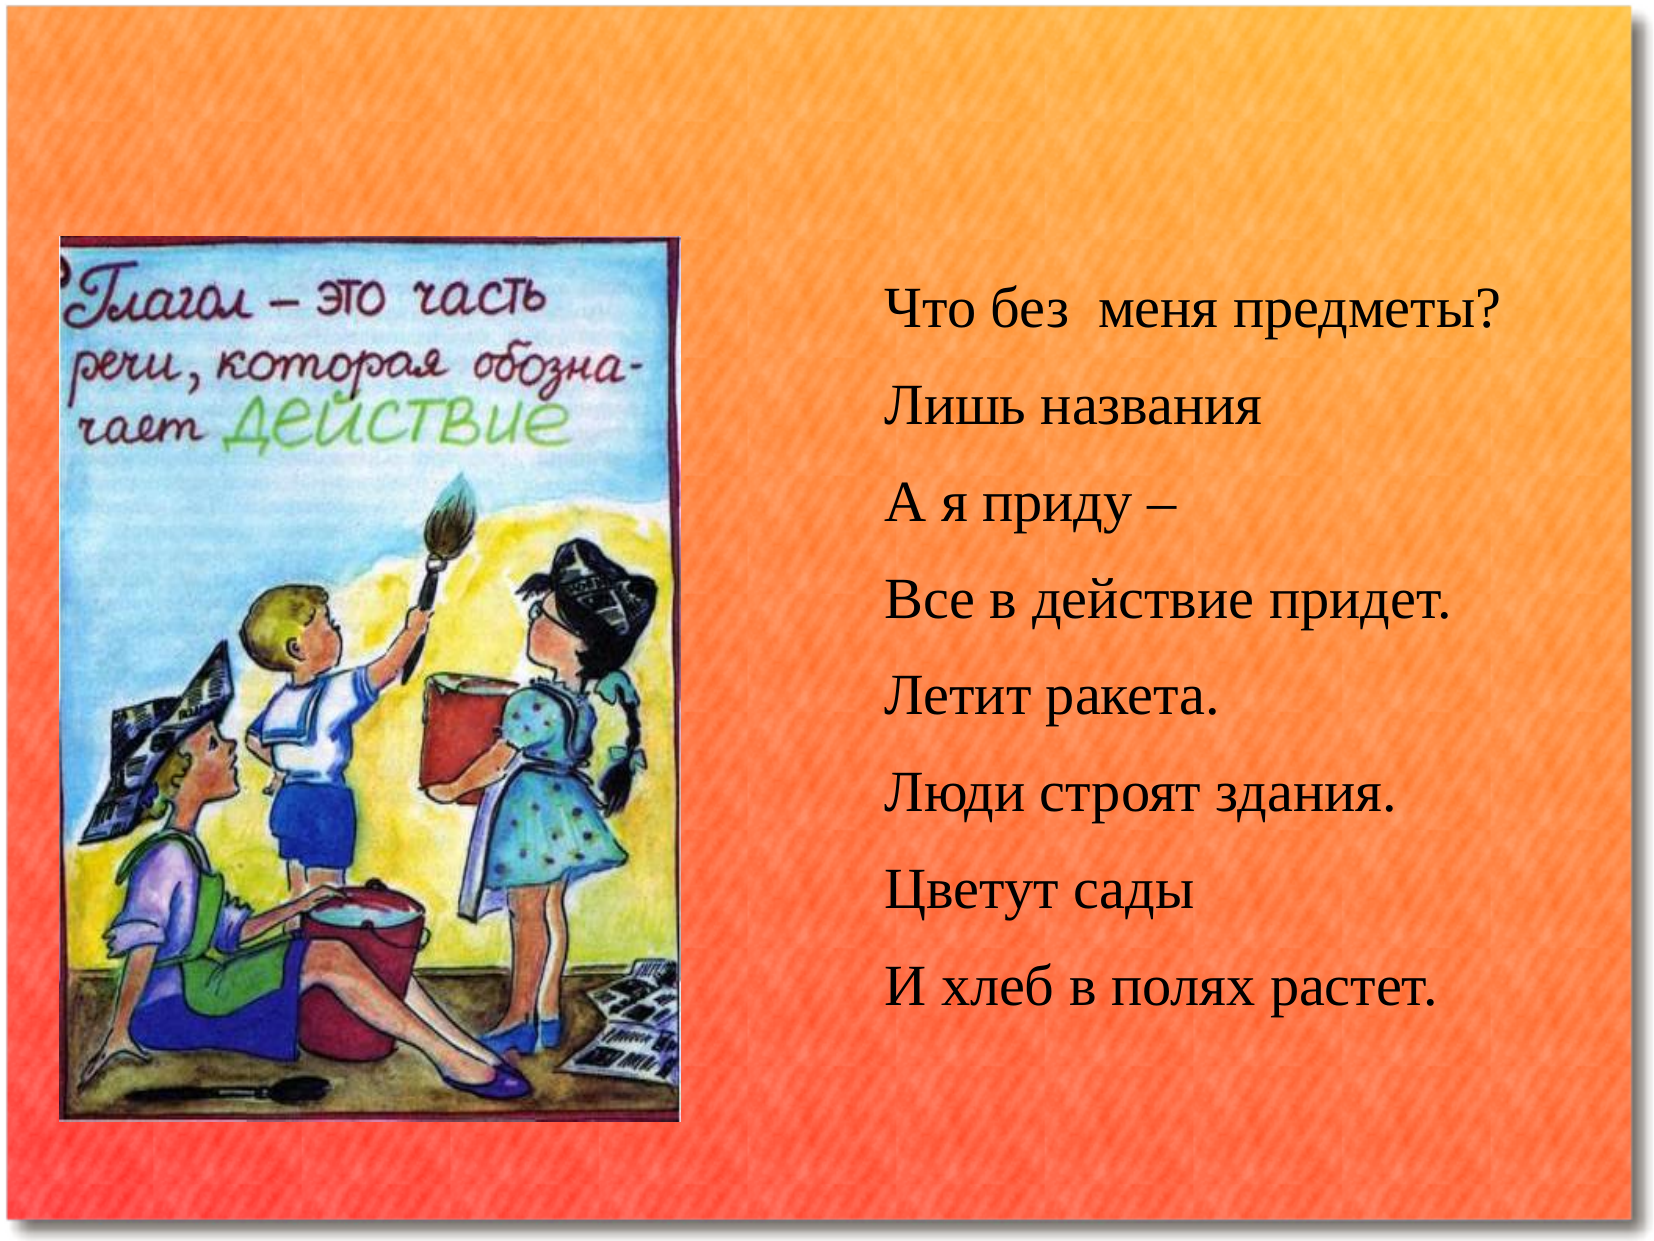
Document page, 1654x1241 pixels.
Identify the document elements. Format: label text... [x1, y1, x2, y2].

picture [0, 0, 1654, 1241]
text_box Что без меня предметы? Лишь названия А я приду – Все в действие придет. Летит ракета. Люди строят здания. Цветут сады И хлеб в полях растет. [767, 236, 1517, 1123]
